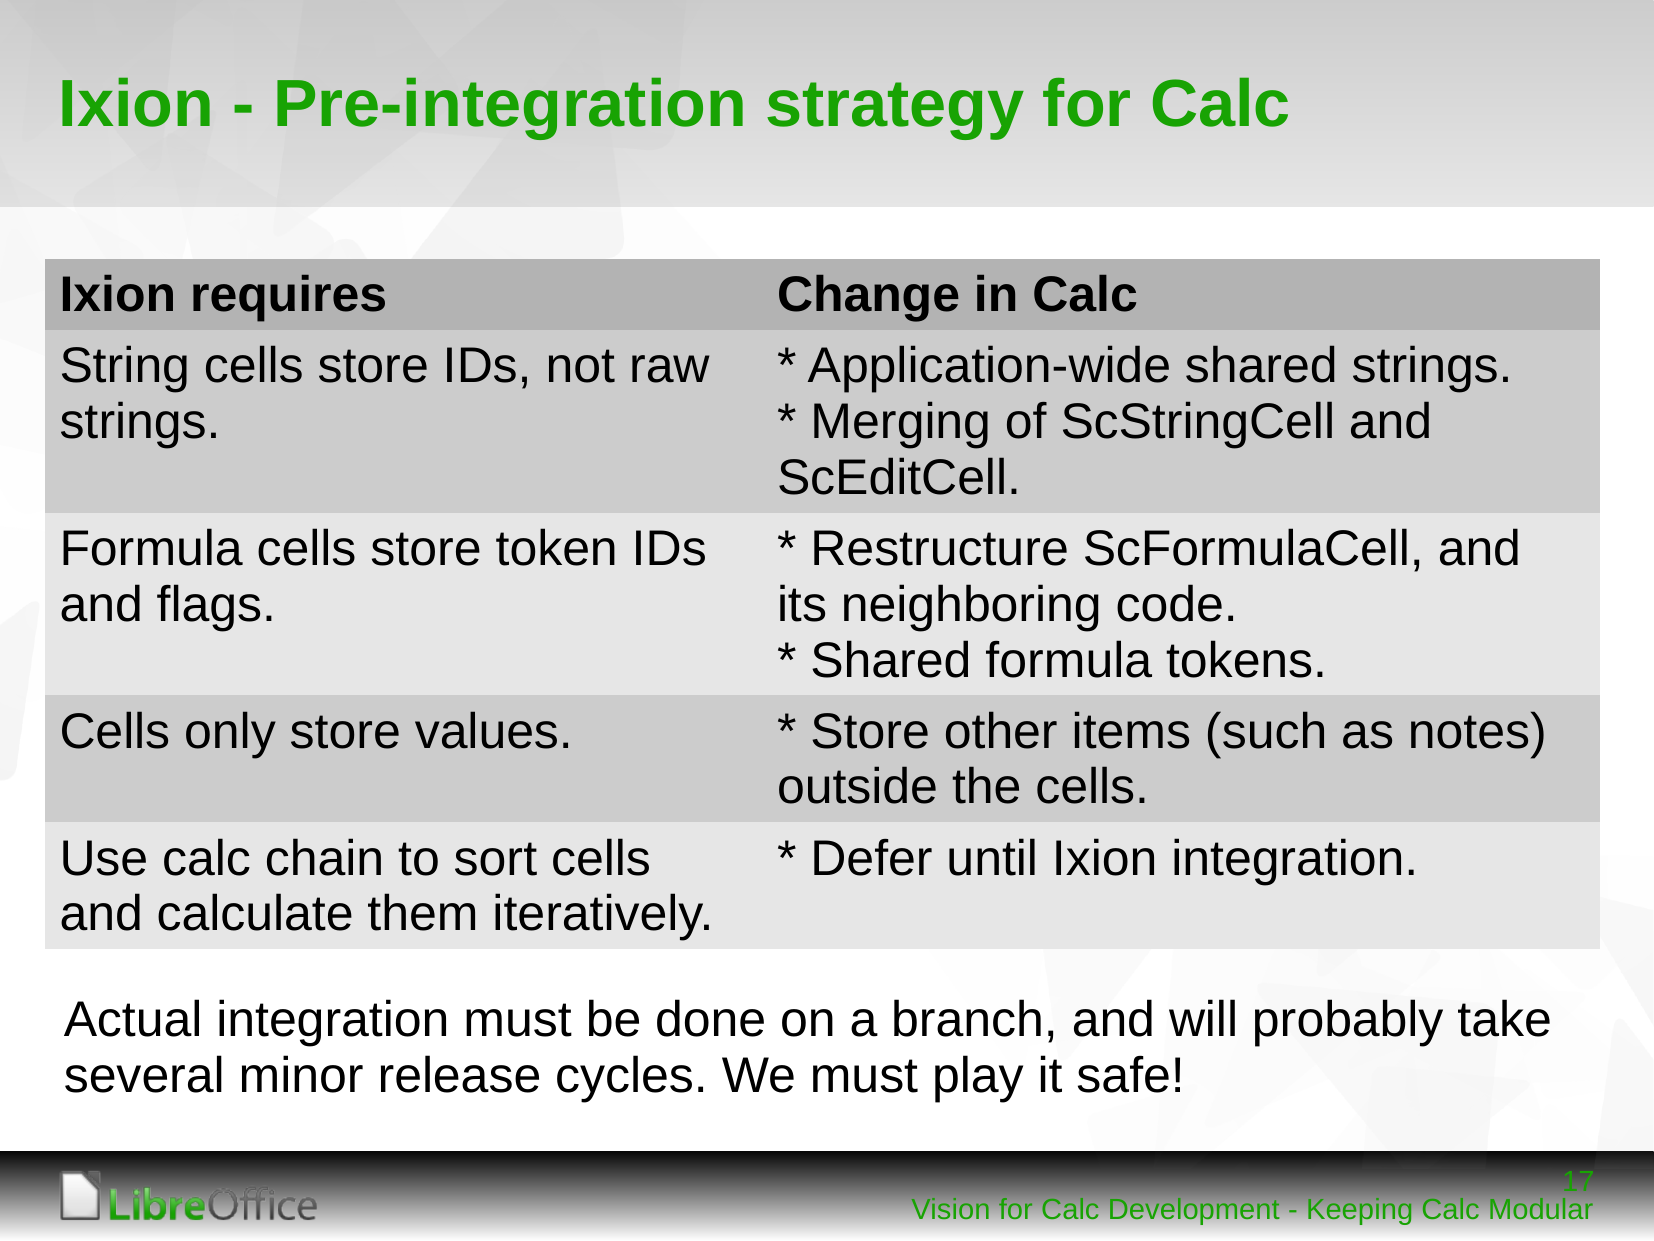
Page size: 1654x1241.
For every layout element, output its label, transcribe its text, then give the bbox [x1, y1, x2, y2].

table_header Ixion requires [45, 259, 762, 330]
table_cell * Defer until Ixion integration. [762, 822, 1600, 949]
table_cell Use calc chain to sort cells and calculate them iteratively. [45, 822, 762, 949]
text_box Actual integration must be done on a branch, and will probably take several minor release cycles. We must play it safe! [48, 983, 1608, 1110]
picture [41, 1152, 337, 1240]
table_header Change in Calc [762, 259, 1600, 330]
table_cell * Application-wide shared strings. * Merging of ScStringCell and ScEditCell. [762, 330, 1600, 513]
table_cell Formula cells store token IDs and flags. [45, 513, 762, 695]
table_cell String cells store IDs, not raw strings. [45, 330, 762, 513]
table_cell * Store other items (such as notes) outside the cells. [762, 695, 1600, 822]
picture [0, 0, 783, 931]
picture [915, 548, 1654, 1169]
table_cell * Restructure ScFormulaCell, and its neighboring code. * Shared formula tokens. [762, 513, 1600, 695]
title Ixion - Pre-integration strategy for Calc [59, 29, 1595, 178]
table_cell Cells only store values. [45, 695, 762, 822]
